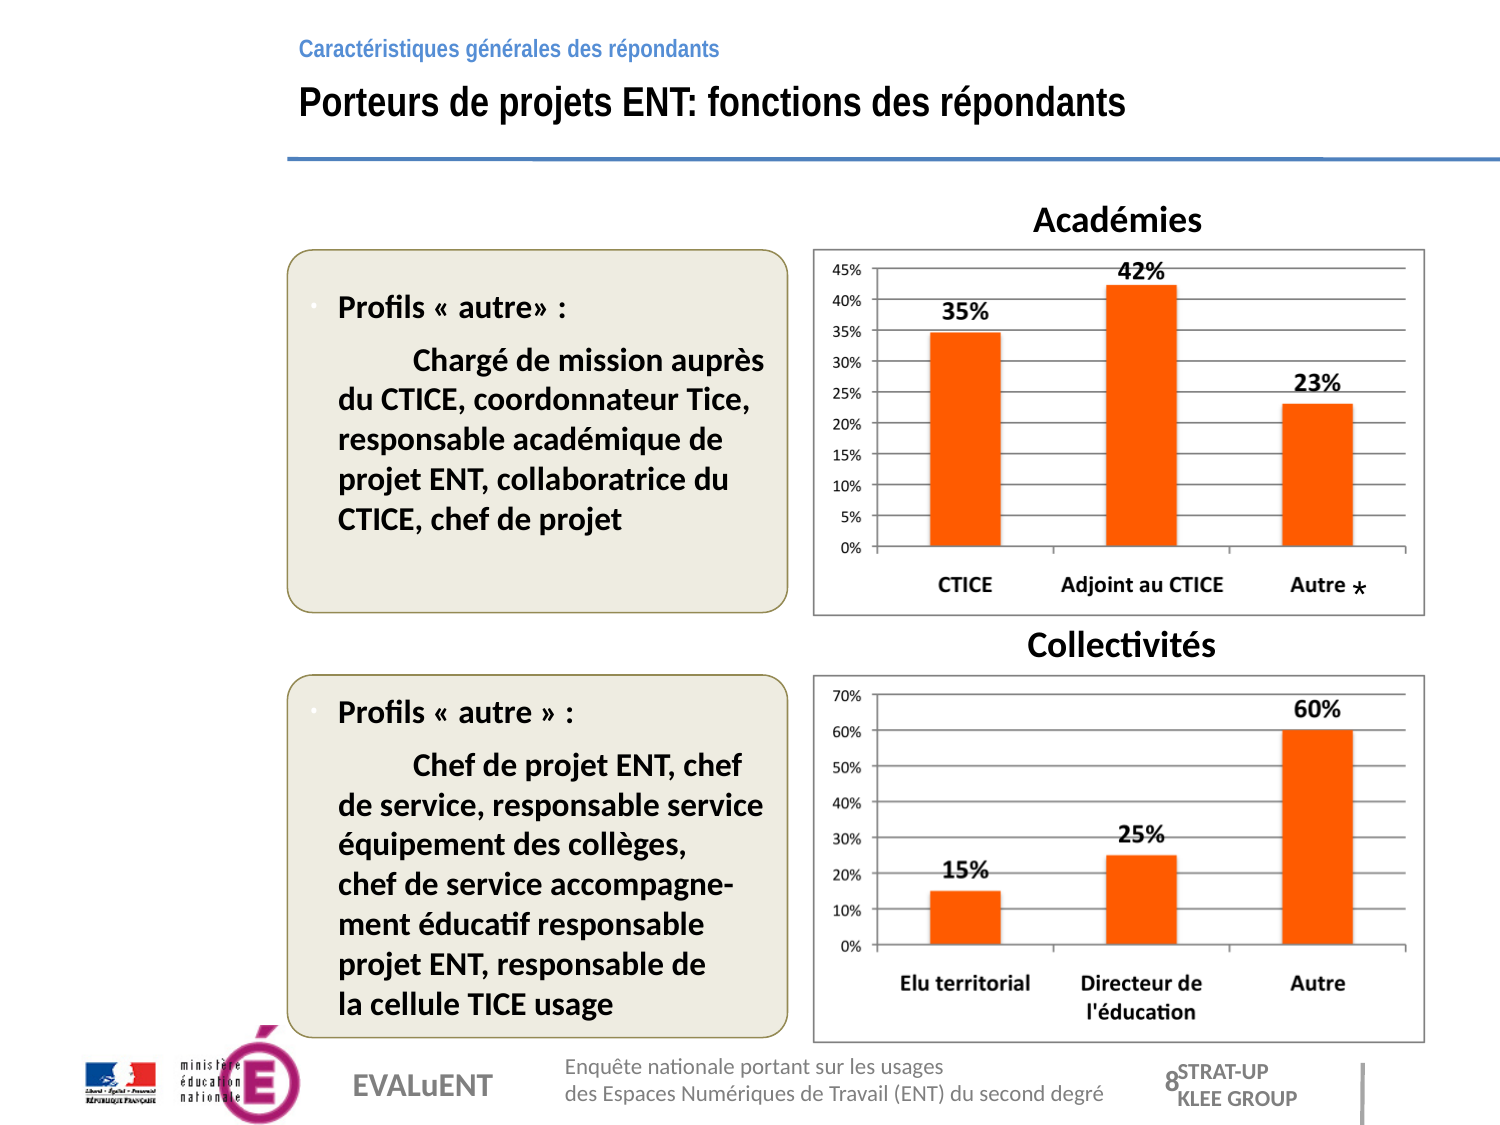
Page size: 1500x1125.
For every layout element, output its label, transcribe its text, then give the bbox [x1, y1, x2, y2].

text_box [1074, 1050, 1426, 1110]
text_box Profils « autre» : Chargé de mission auprès du CTICE, coordonnateur Tice, responsable académique de projet ENT, collaboratrice du CTICE, chef de projet [287, 249, 788, 613]
text_box * [1337, 562, 1383, 624]
text_box Profils « autre » : Chef de projet ENT, chef de service, responsable service équipement des collèges, chef de service accompagne-ment éducatif responsable projet ENT, responsable de la cellule TICE usage [287, 675, 788, 1038]
picture [812, 248, 1426, 617]
text_box Académies [1018, 187, 1220, 248]
picture [812, 675, 1426, 1044]
text_box Caractéristiques générales des répondants Porteurs de projets ENT: fonctions des répondants [284, 25, 1455, 100]
text_box Collectivités [1012, 617, 1233, 674]
